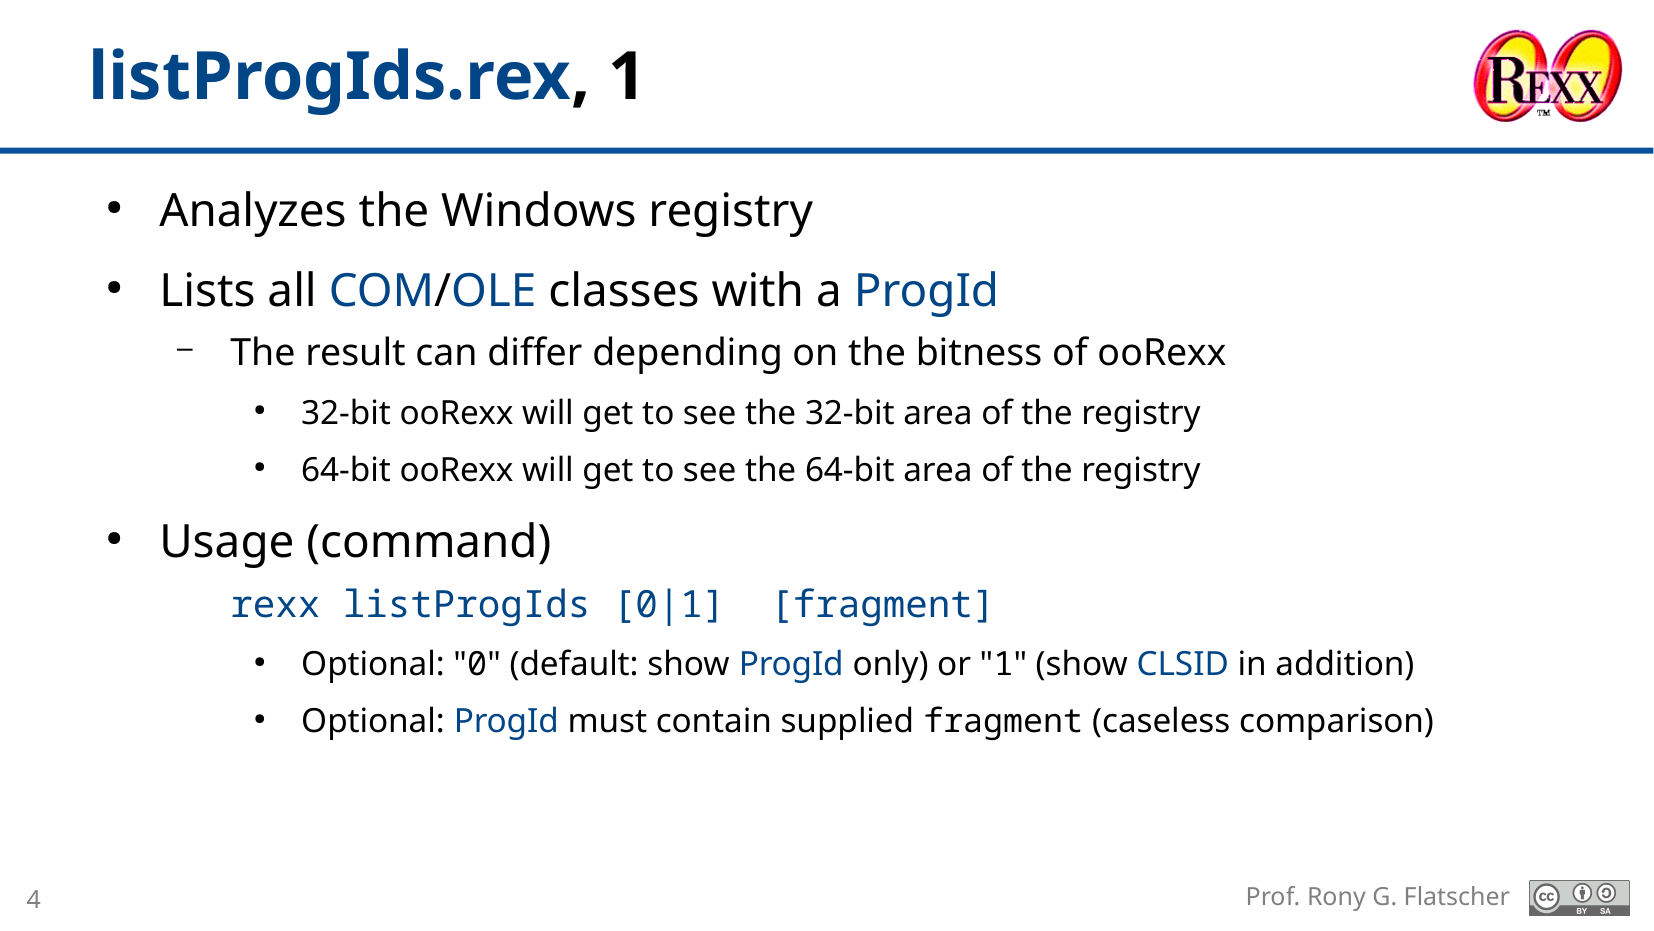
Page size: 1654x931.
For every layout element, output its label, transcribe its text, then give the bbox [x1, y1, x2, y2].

title listProgIds.rex, 1 [29, 0, 1654, 148]
list Analyzes the Windows registry Lists all COM/OLE classes with a ProgId The result can differ depending on the bitness of ooRexx 32-bit ooRexx will get to see the 32-bit area of the registry 64-bit ooRexx will get to see the 64-bit area of the registry Usage (command) rexx listProgIds [0|1] [fragment] Optional: "0" (default: show ProgId only) or "1" (show CLSID in addition) Optional: ProgId must contain supplied fragment (caseless comparison) [88, 177, 1577, 857]
